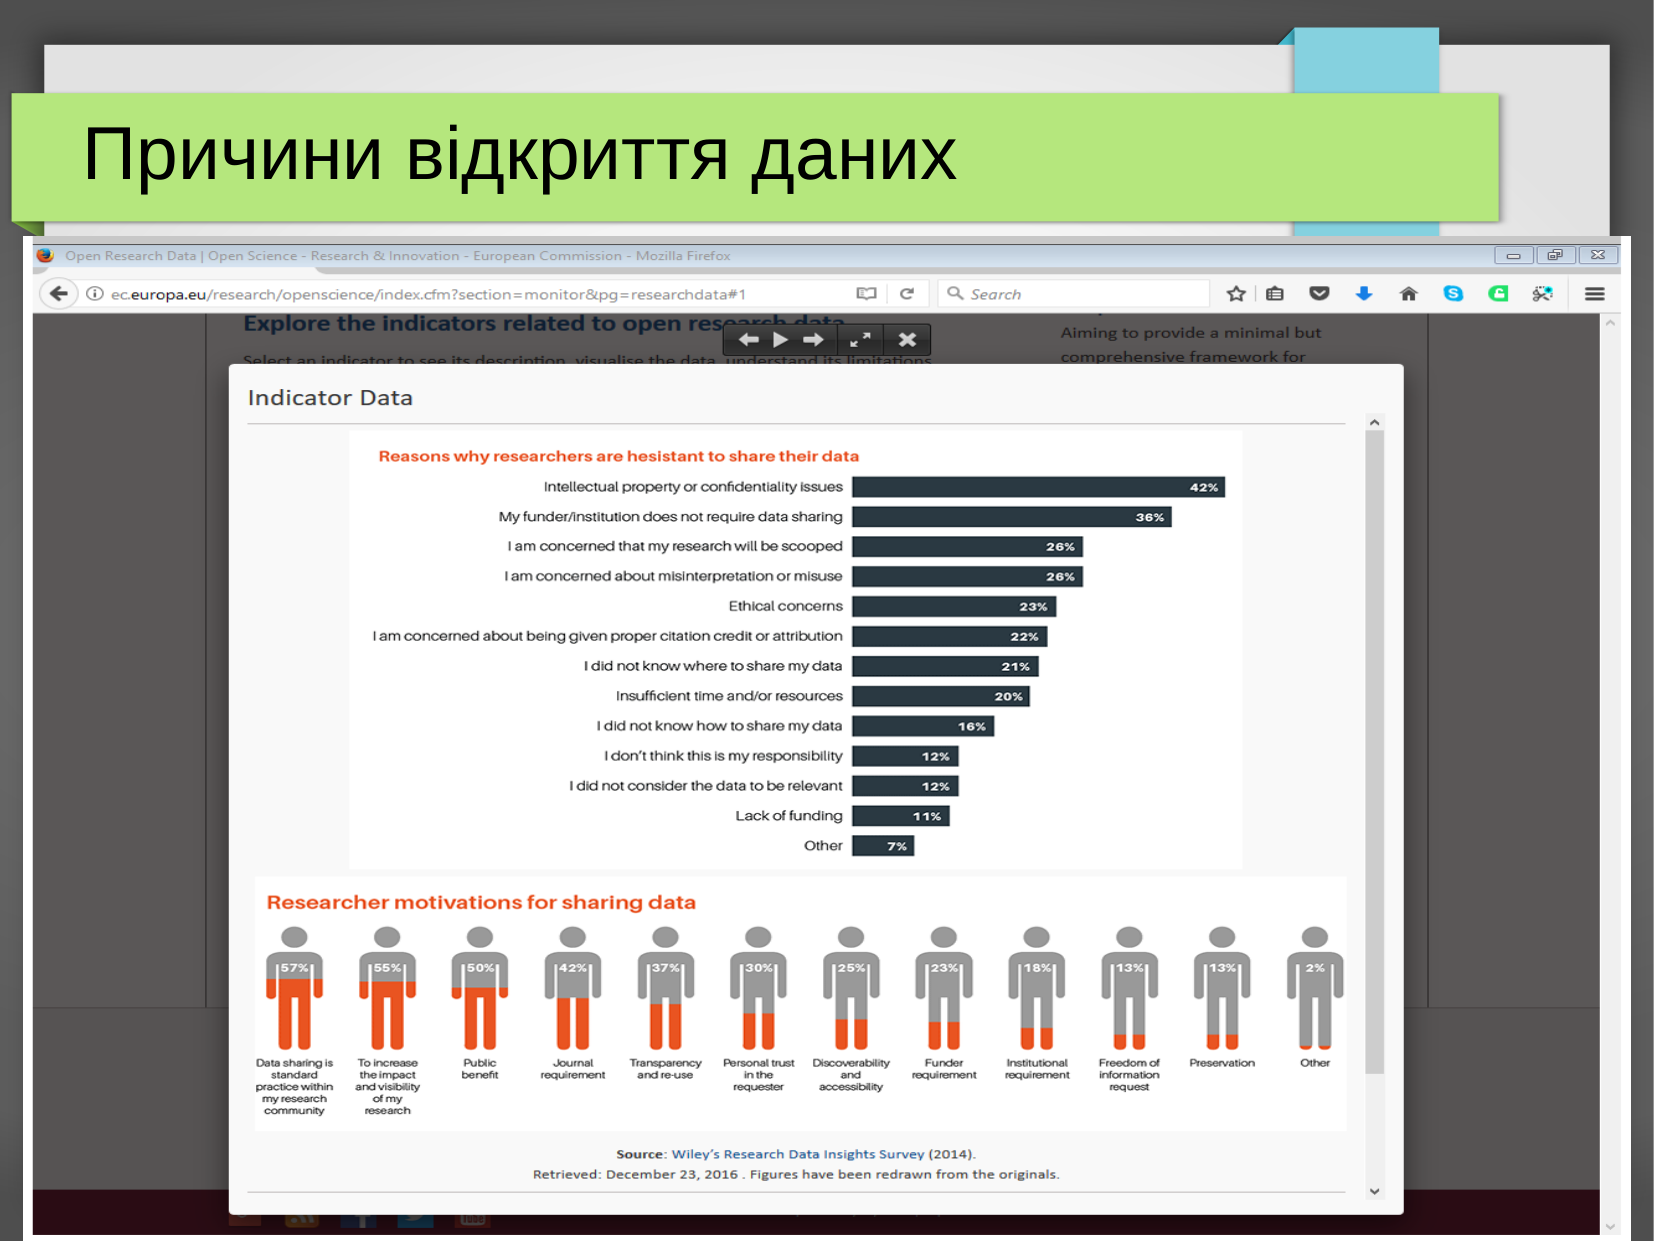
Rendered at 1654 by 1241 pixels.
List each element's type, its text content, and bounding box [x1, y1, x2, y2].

title Причини відкриття даних [82, 94, 1264, 213]
picture [0, 0, 1654, 1241]
